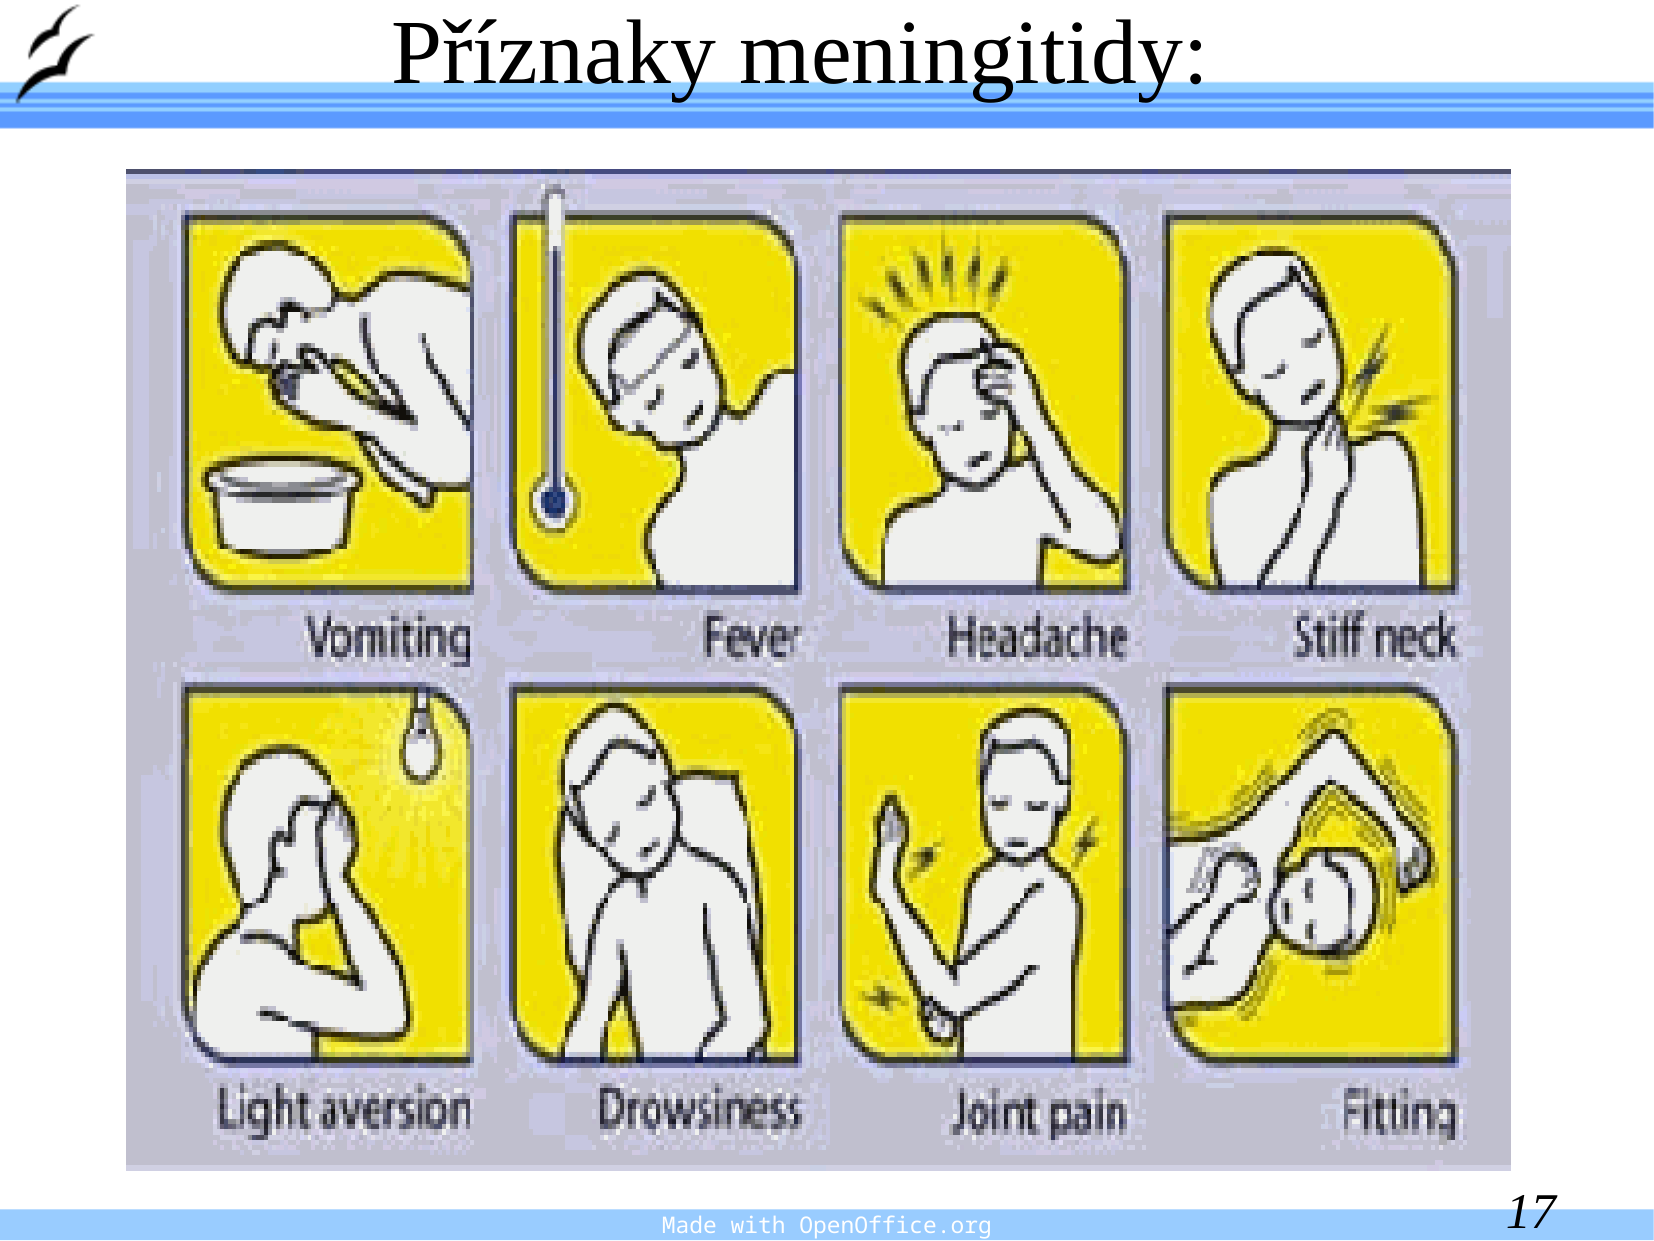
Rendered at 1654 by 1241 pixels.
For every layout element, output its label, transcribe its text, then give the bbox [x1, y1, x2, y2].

picture [126, 169, 1511, 1171]
picture [0, 0, 1654, 133]
title Příznaky meningitidy: [94, 0, 1507, 107]
